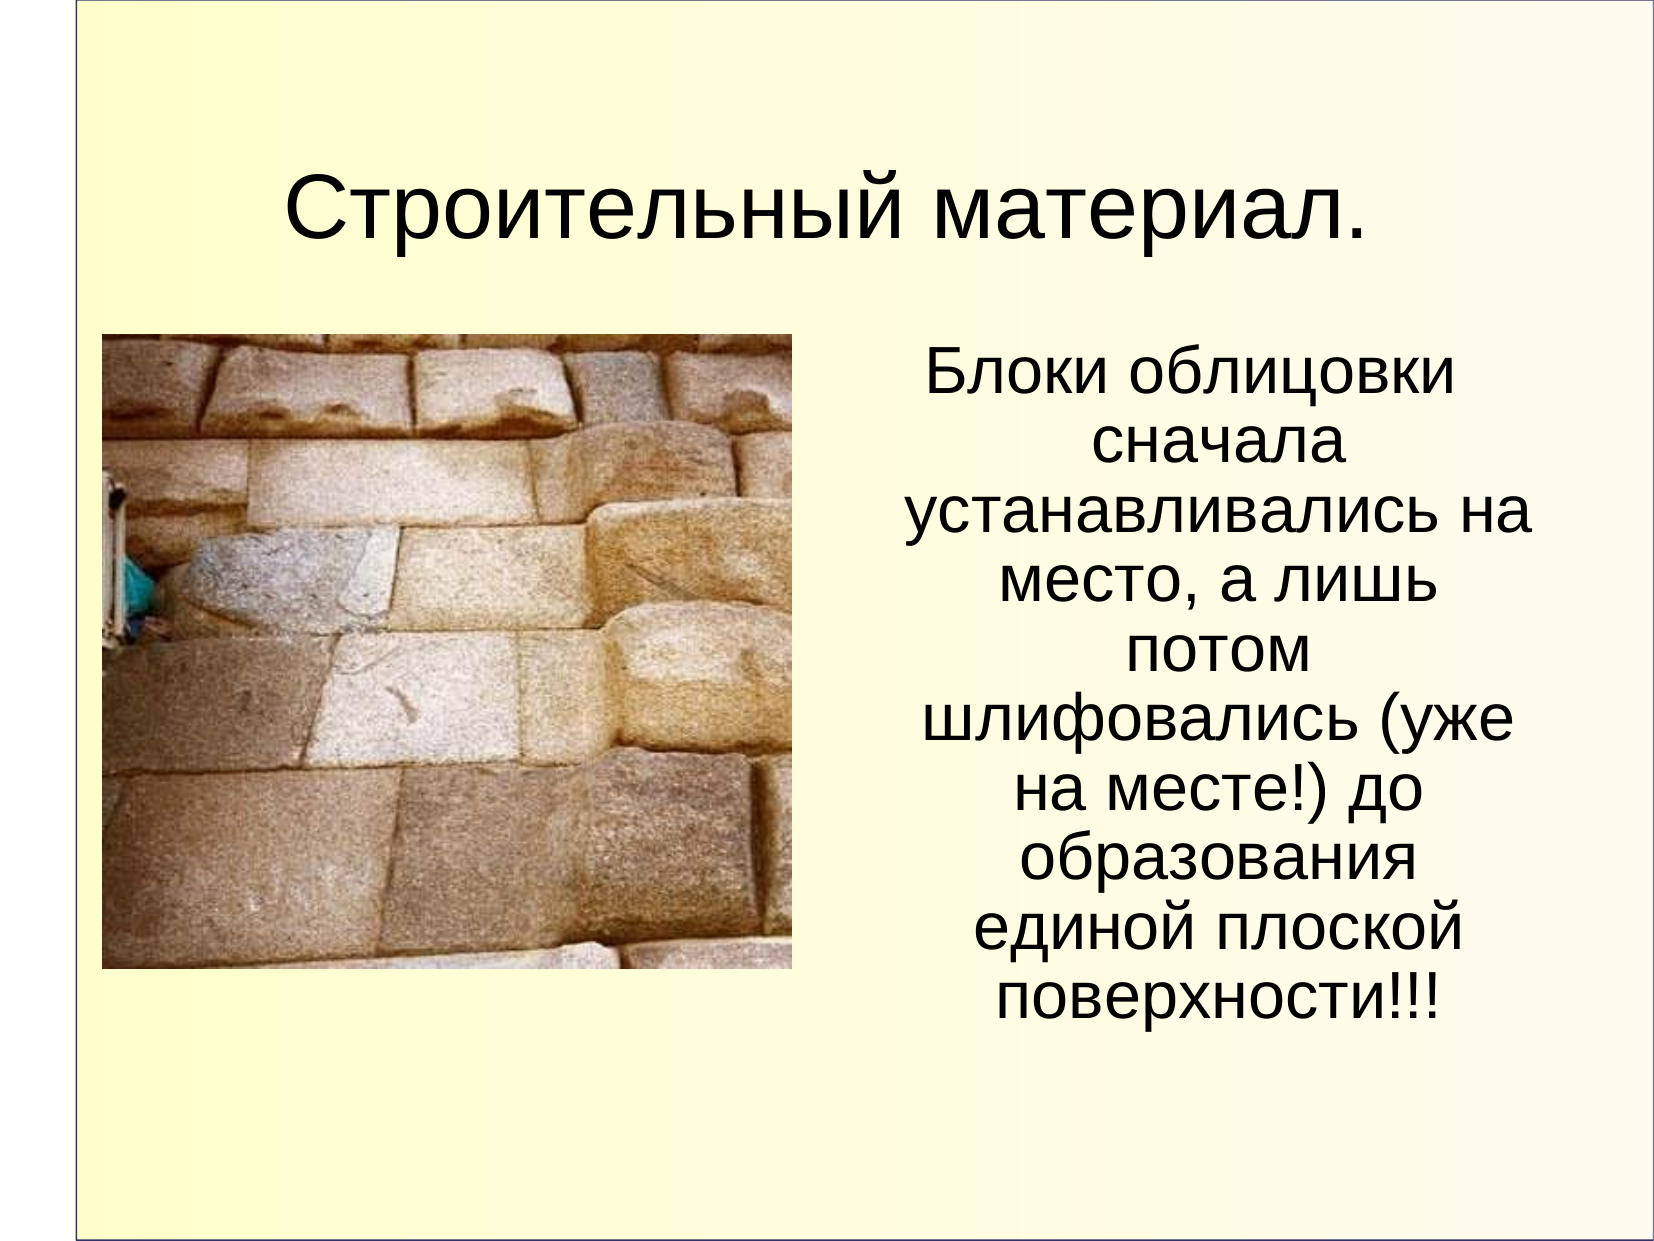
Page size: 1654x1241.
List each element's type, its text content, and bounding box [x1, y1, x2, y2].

list Блоки облицовки сначала устанавливались на место, а лишь потом шлифовались (уже на месте!) до образования единой плоской поверхности!!! [846, 333, 1536, 1152]
picture [102, 334, 792, 969]
title Строительный материал. [121, 102, 1534, 310]
